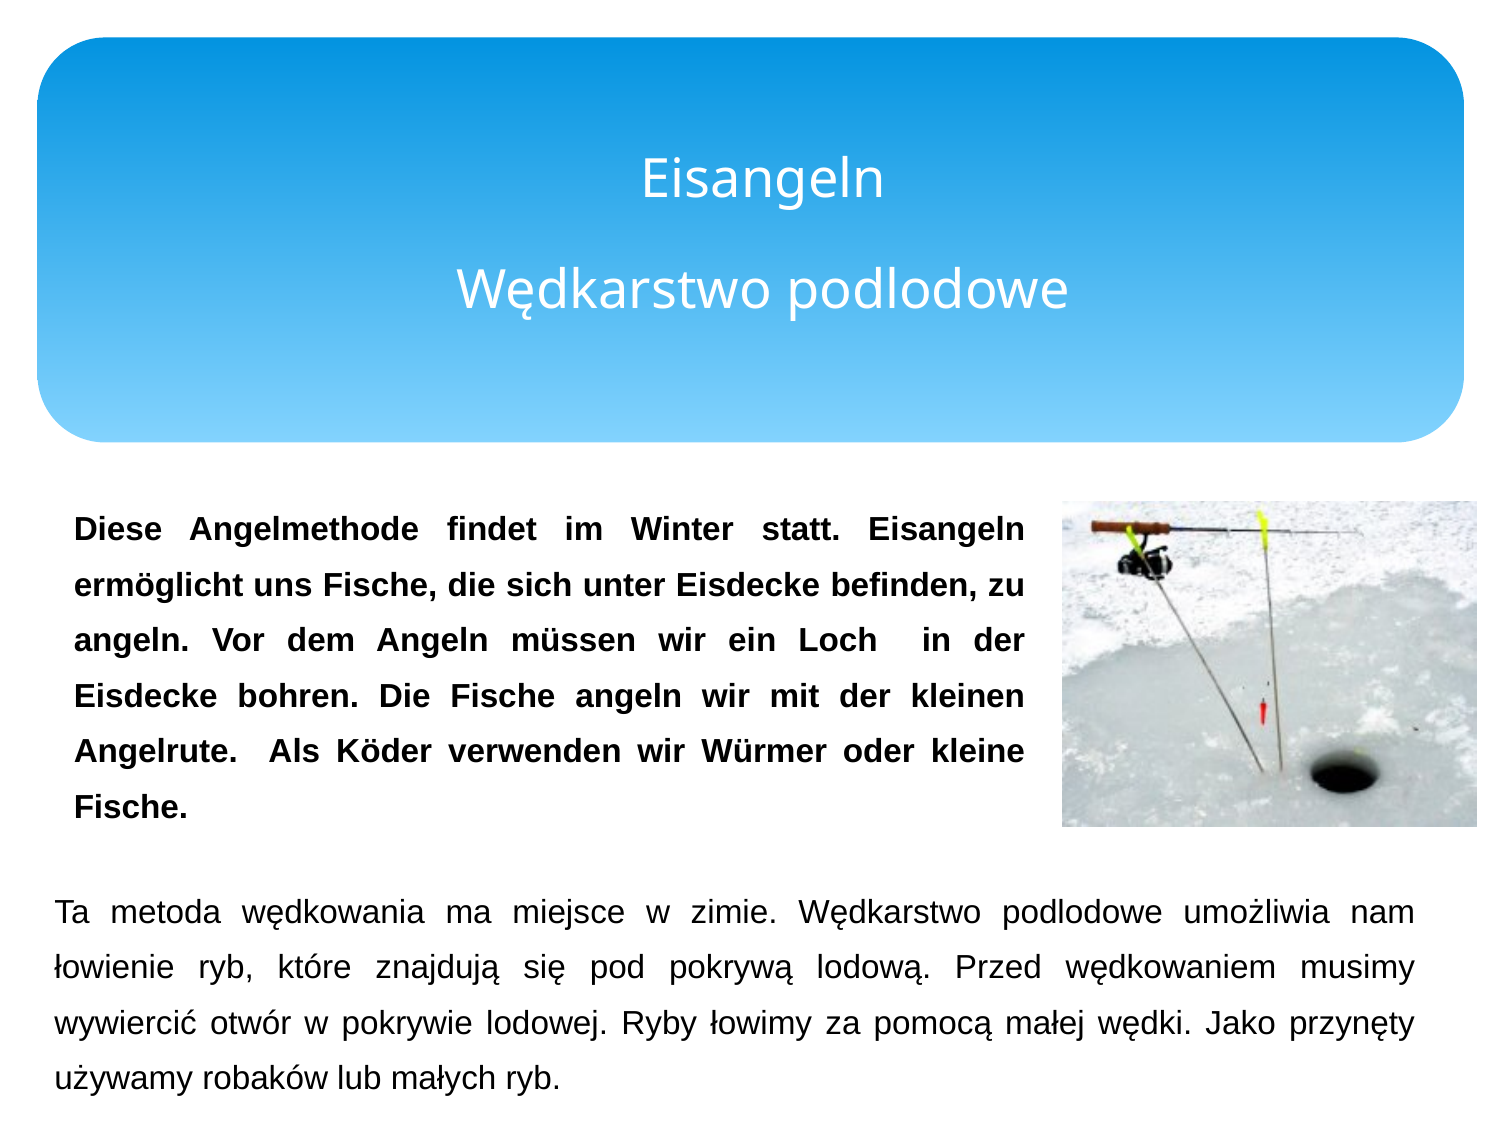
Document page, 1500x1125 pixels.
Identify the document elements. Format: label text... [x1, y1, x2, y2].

title Eisangeln Wędkarstwo podlodowe [88, 118, 1439, 309]
subtitle Ta metoda wędkowania ma miejsce w zimie. Wędkarstwo podlodowe umożliwia nam łowienie ryb, które znajdują się pod pokrywą lodową. Przed wędkowaniem musimy wywiercić otwór w pokrywie lodowej. Ryby łowimy za pomocą małej wędki. Jako przynęty używamy robaków lub małych ryb. [54, 856, 1418, 1116]
picture [1062, 501, 1477, 827]
text_box Diese Angelmethode findet im Winter statt. Eisangeln ermöglicht uns Fische, die sich unter Eisdecke befinden, zu angeln. Vor dem Angeln müssen wir ein Loch in der Eisdecke bohren. Die Fische angeln wir mit der kleinen Angelrute. Als Köder verwenden wir Würmer oder kleine Fische. [59, 485, 1063, 826]
